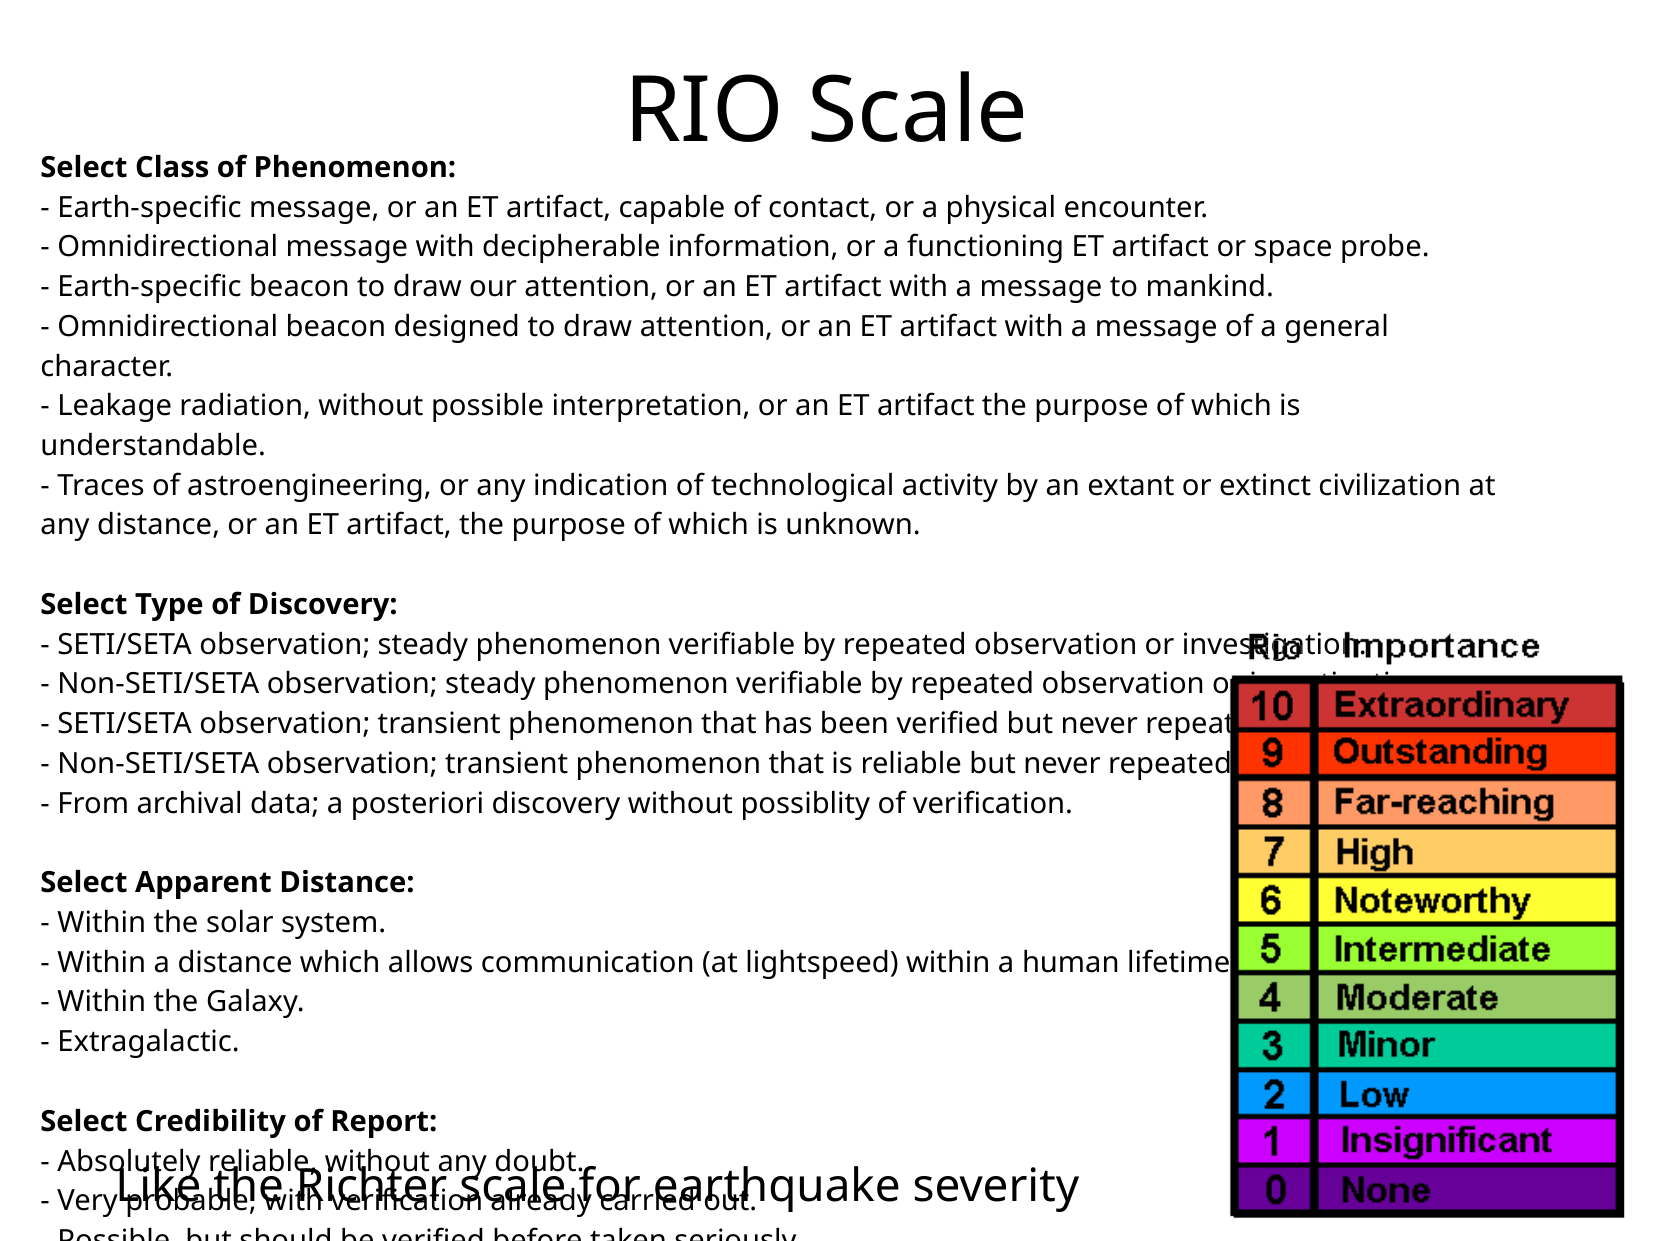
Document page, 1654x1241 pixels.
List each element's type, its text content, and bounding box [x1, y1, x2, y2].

title RIO Scale [82, 9, 1571, 202]
picture [1213, 627, 1630, 1234]
text_box Select Class of Phenomenon: - Earth-specific message, or an ET artifact, capable of contact, or a physical encounter. - Omnidirectional message with decipherable information, or a functioning ET artifact or space probe. - Earth-specific beacon to draw our attention, or an ET artifact with a message to mankind. - Omnidirectional beacon designed to draw attention, or an ET artifact with a message of a general character. - Leakage radiation, without possible interpretation, or an ET artifact the purpose of which is understandable. - Traces of astroengineering, or any indication of technological activity by an extant or extinct civilization at any distance, or an ET artifact, the purpose of which is unknown. Select Type of Discovery: - SETI/SETA observation; steady phenomenon verifiable by repeated observation or investigation. - Non-SETI/SETA observation; steady phenomenon verifiable by repeated observation or investigation. - SETI/SETA observation; transient phenomenon that has been verified but never repeated. - Non-SETI/SETA observation; transient phenomenon that is reliable but never repeated. - From archival data; a posteriori discovery without possiblity of verification. Select Apparent Distance: - Within the solar system. - Within a distance which allows communication (at lightspeed) within a human lifetime. - Within the Galaxy. - Extragalactic. Select Credibility of Report: - Absolutely reliable, without any doubt. - Very probable, with verification already carried out. - Possible, but should be verified before taken seriously. - Very uncertain, but worthy of verification efforts. - Obviously fake or fraudulent. [25, 138, 1538, 1135]
text_box Like the Richter scale for earthquake severity [100, 1144, 1121, 1232]
